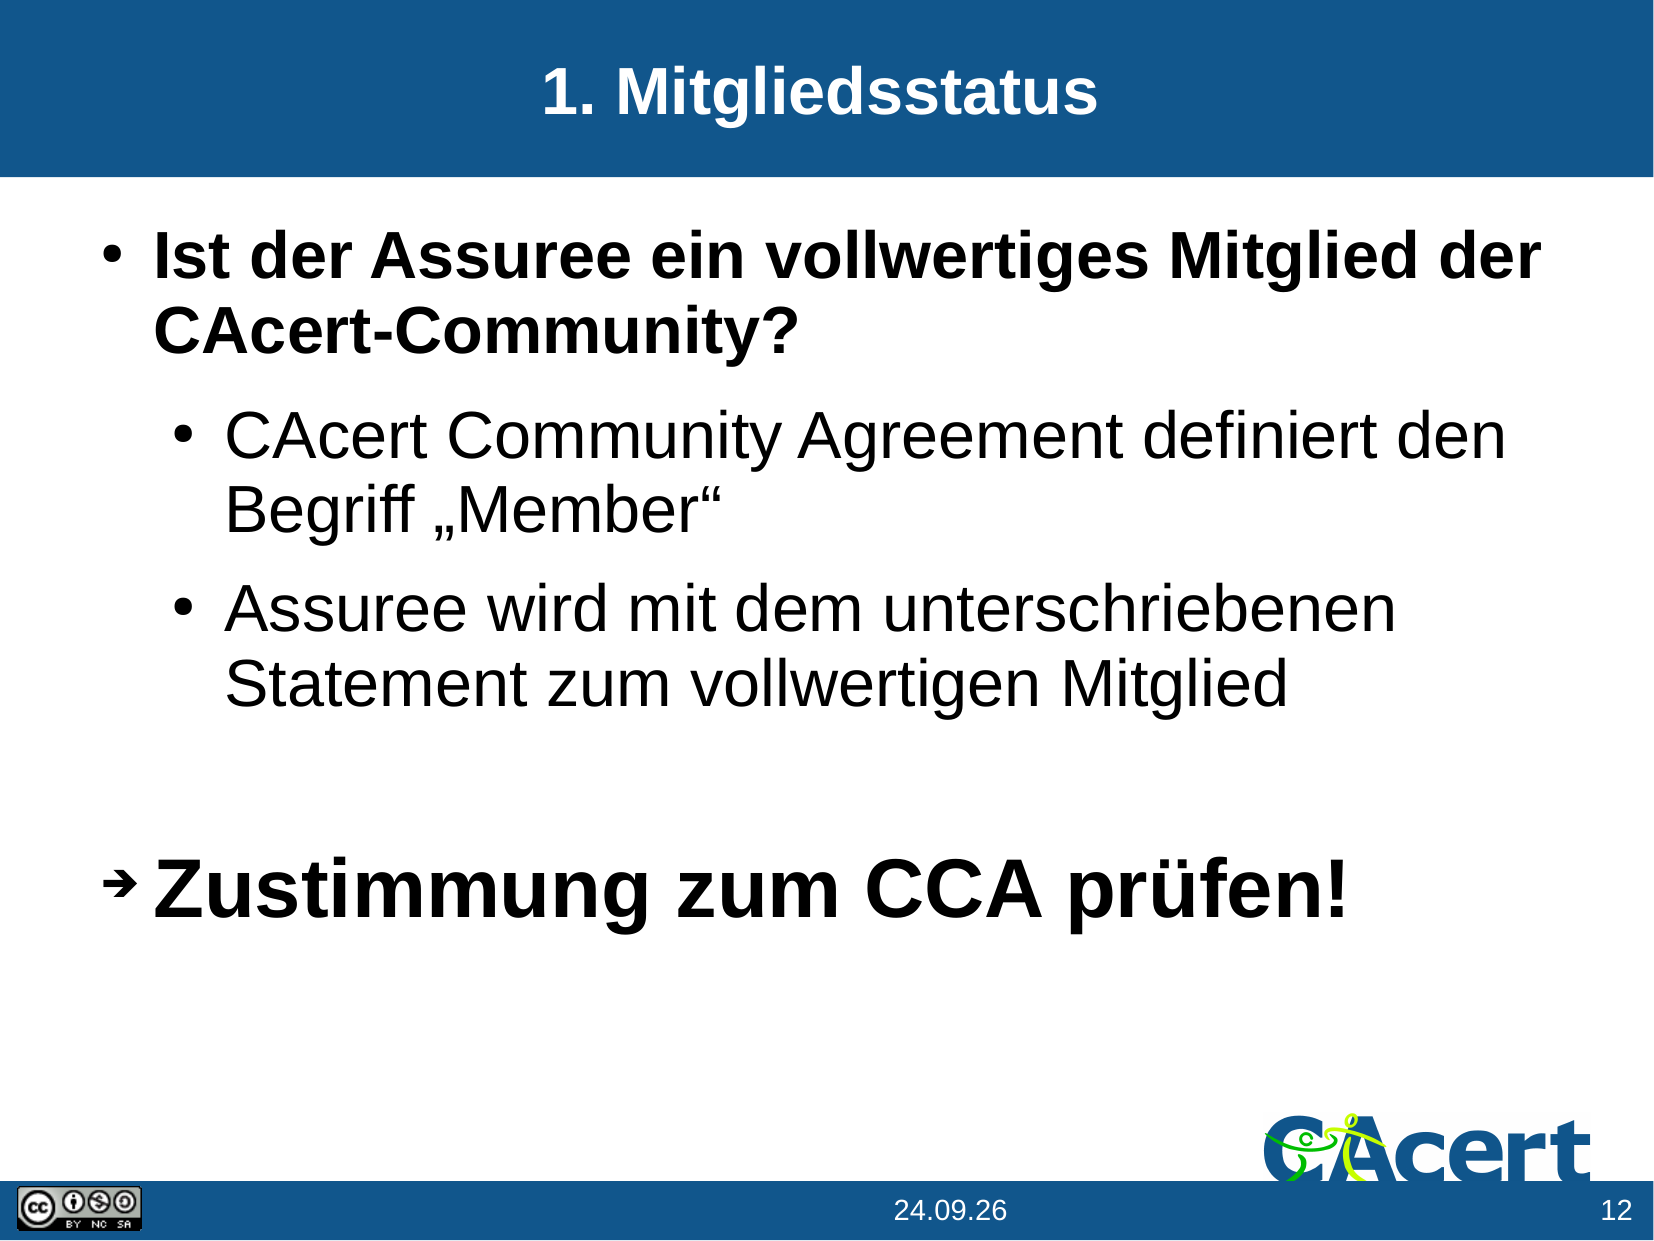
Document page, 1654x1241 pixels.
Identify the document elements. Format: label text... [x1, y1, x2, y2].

picture [17, 1186, 142, 1231]
title 1. Mitgliedsstatus [76, 17, 1565, 166]
list Ist der Assuree ein vollwertiges Mitglied der CAcert-Community? CAcert Community Agreement definiert den Begriff „Member“ Assuree wird mit dem unterschriebenen Statement zum vollwertigen Mitglied Zustimmung zum CCA prüfen! [82, 218, 1571, 1077]
picture [1263, 1112, 1591, 1181]
